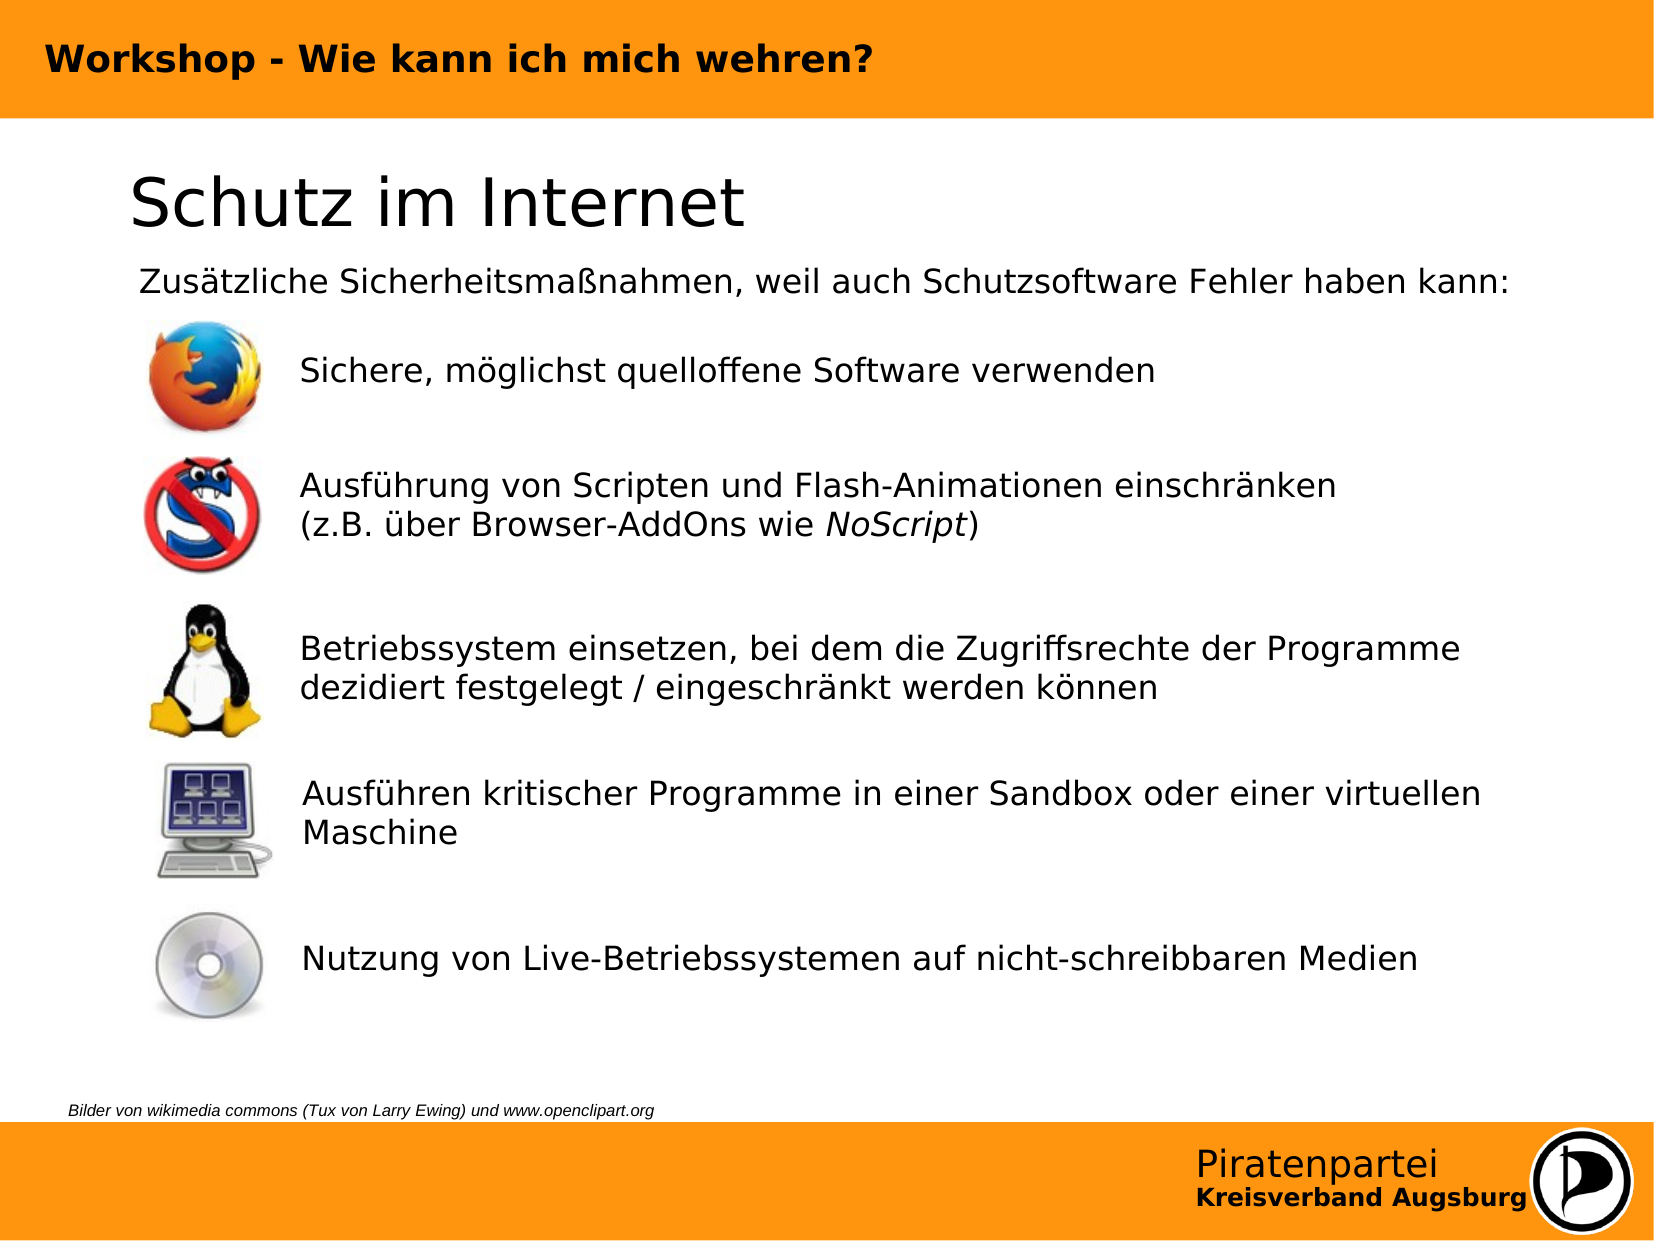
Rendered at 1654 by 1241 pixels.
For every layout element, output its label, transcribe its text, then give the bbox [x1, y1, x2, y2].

text_box Ausführung von Scripten und Flash-Animationen einschränken (z.B. über Browser-AddOns wie NoScript) [284, 458, 1523, 582]
text_box Sichere, möglichst quelloffene Software verwenden [284, 343, 1523, 437]
text_box Ausführen kritischer Programme in einer Sandbox oder einer virtuellen Maschine [287, 766, 1526, 890]
picture [148, 903, 268, 1022]
text_box Nutzung von Live-Betriebssystemen auf nicht-schreibbaren Medien [286, 931, 1525, 1027]
picture [143, 456, 262, 575]
text_box Bilder von wikimedia commons (Tux von Larry Ewing) und www.openclipart.org [53, 1092, 842, 1127]
text_box Schutz im Internet [115, 155, 1560, 248]
text_box Workshop - Wie kann ich mich wehren? [29, 29, 1329, 88]
picture [155, 761, 274, 880]
picture [145, 600, 264, 741]
picture [1529, 1127, 1634, 1235]
picture [145, 320, 264, 439]
text_box Betriebssystem einsetzen, bei dem die Zugriffsrechte der Programme dezidiert festgelegt / eingeschränkt werden können [284, 620, 1523, 745]
text_box Zusätzliche Sicherheitsmaßnahmen, weil auch Schutzsoftware Fehler haben kann: [123, 253, 1559, 312]
